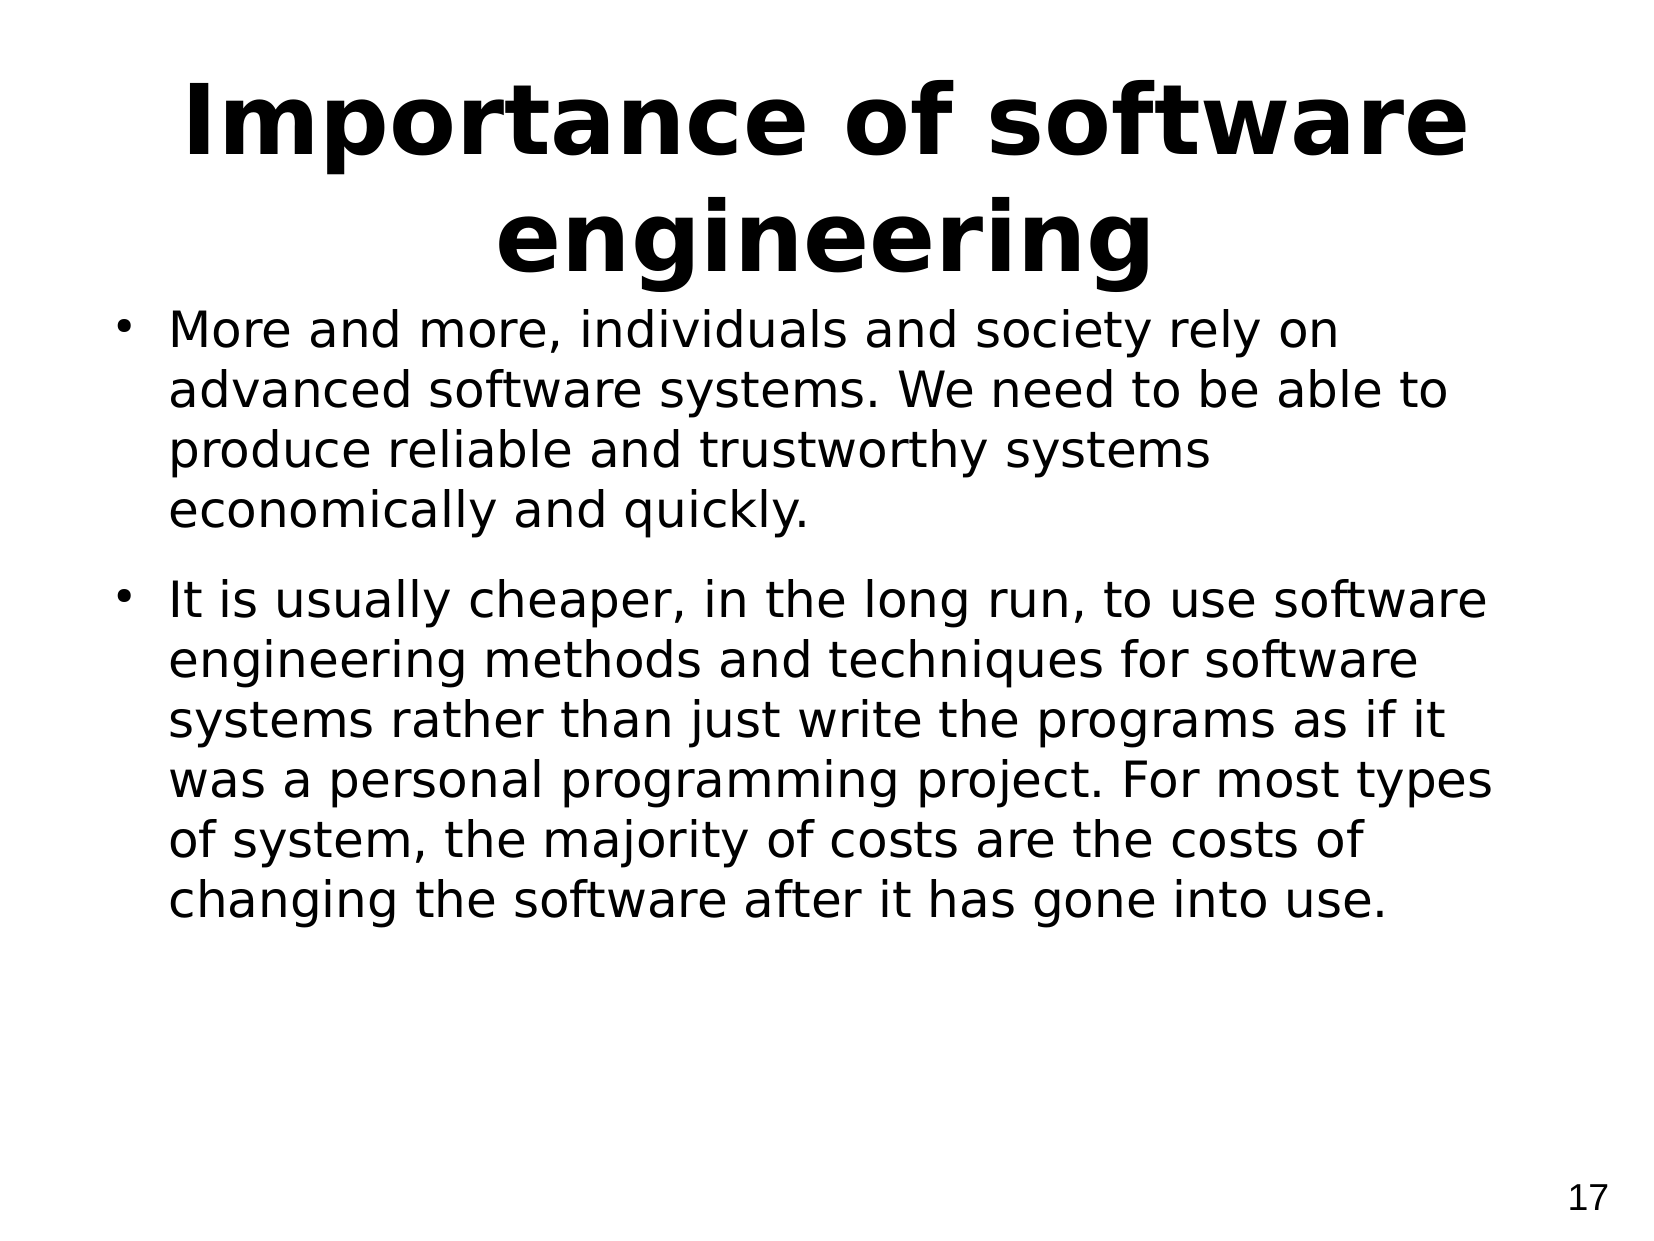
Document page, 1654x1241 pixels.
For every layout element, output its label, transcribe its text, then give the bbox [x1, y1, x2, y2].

list More and more, individuals and society rely on advanced software systems. We need to be able to produce reliable and trustworthy systems economically and quickly. It is usually cheaper, in the long run, to use software engineering methods and techniques for software systems rather than just write the programs as if it was a personal programming project. For most types of system, the majority of costs are the costs of changing the software after it has gone into use. [82, 290, 1571, 1010]
title Importance of software engineering [82, 49, 1571, 195]
